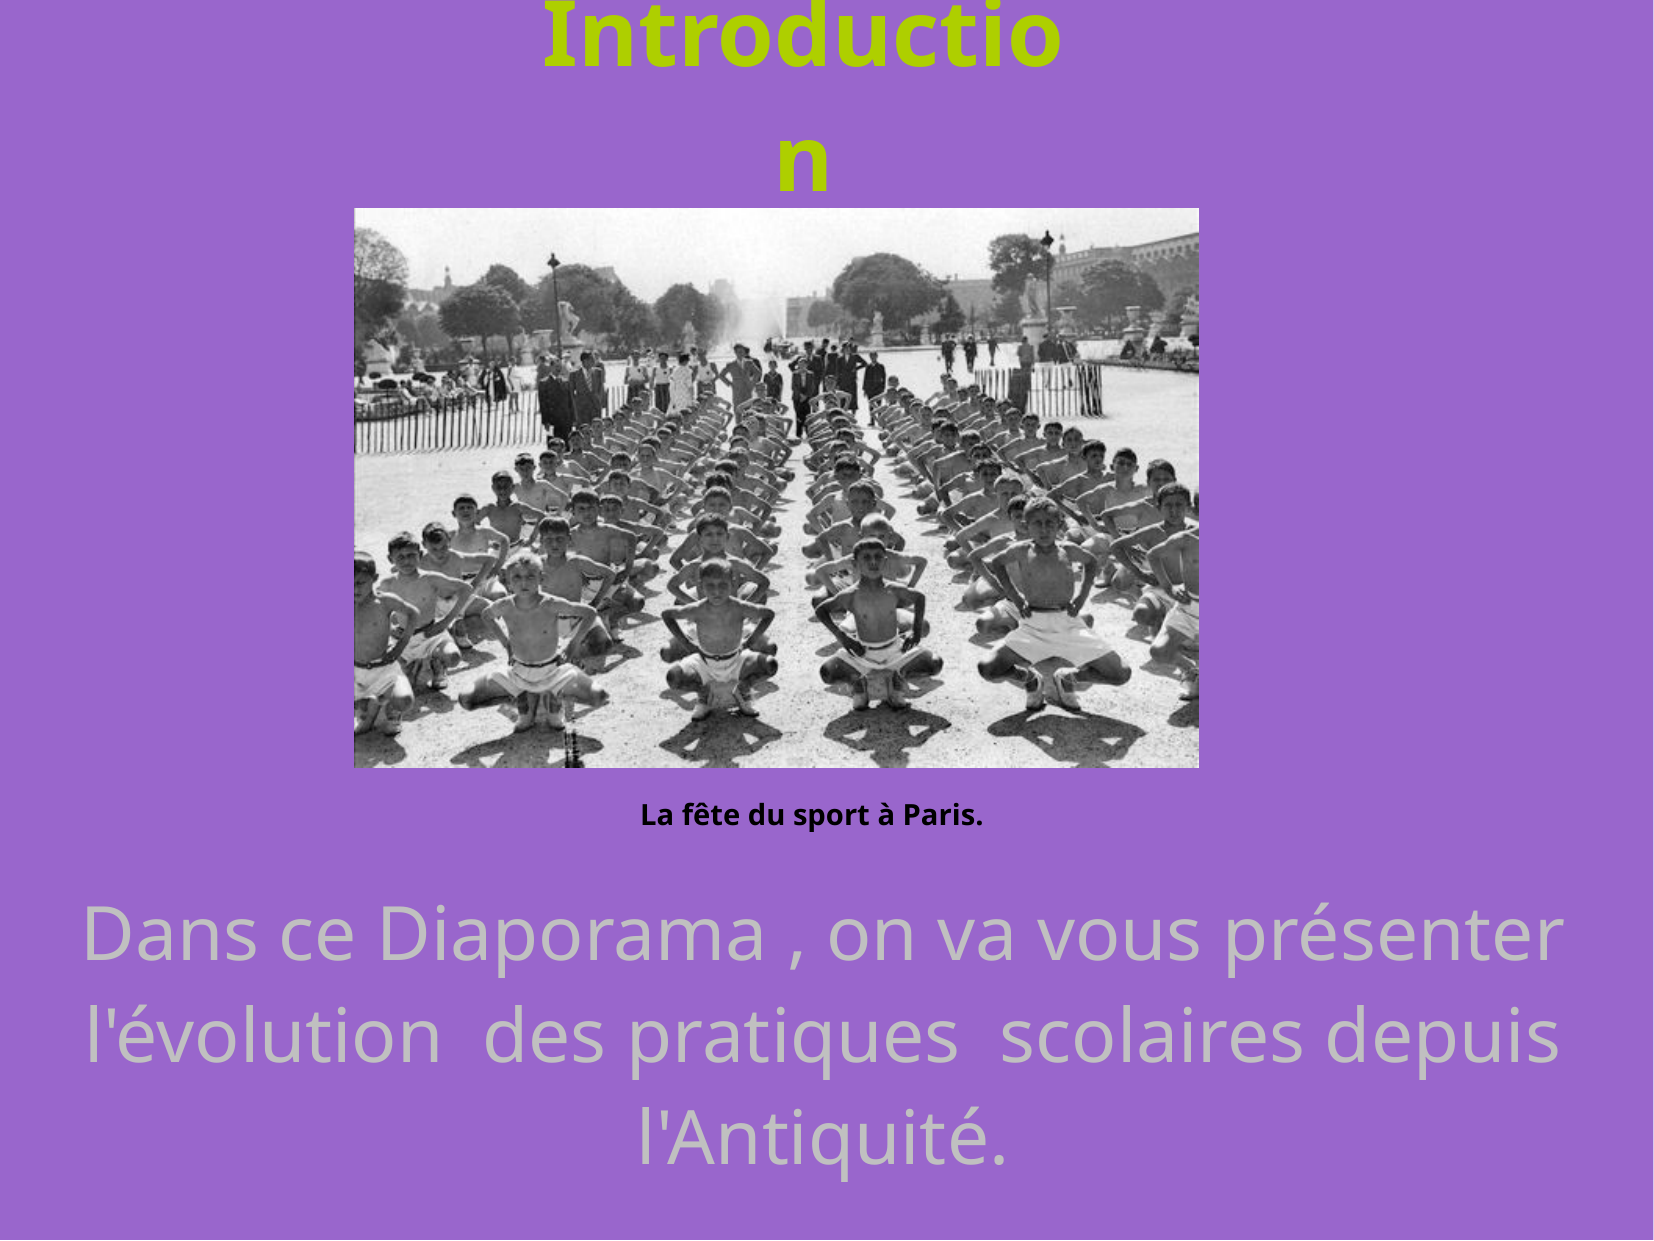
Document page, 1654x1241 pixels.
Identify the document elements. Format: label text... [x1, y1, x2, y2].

picture [354, 208, 1199, 768]
text_box Dans ce Diaporama , on va vous présenter l'évolution des pratiques scolaires depuis l'Antiquité. [0, 856, 1654, 1211]
text_box La fête du sport à Paris. [561, 786, 1063, 843]
text_box Introduction [514, 29, 1093, 158]
